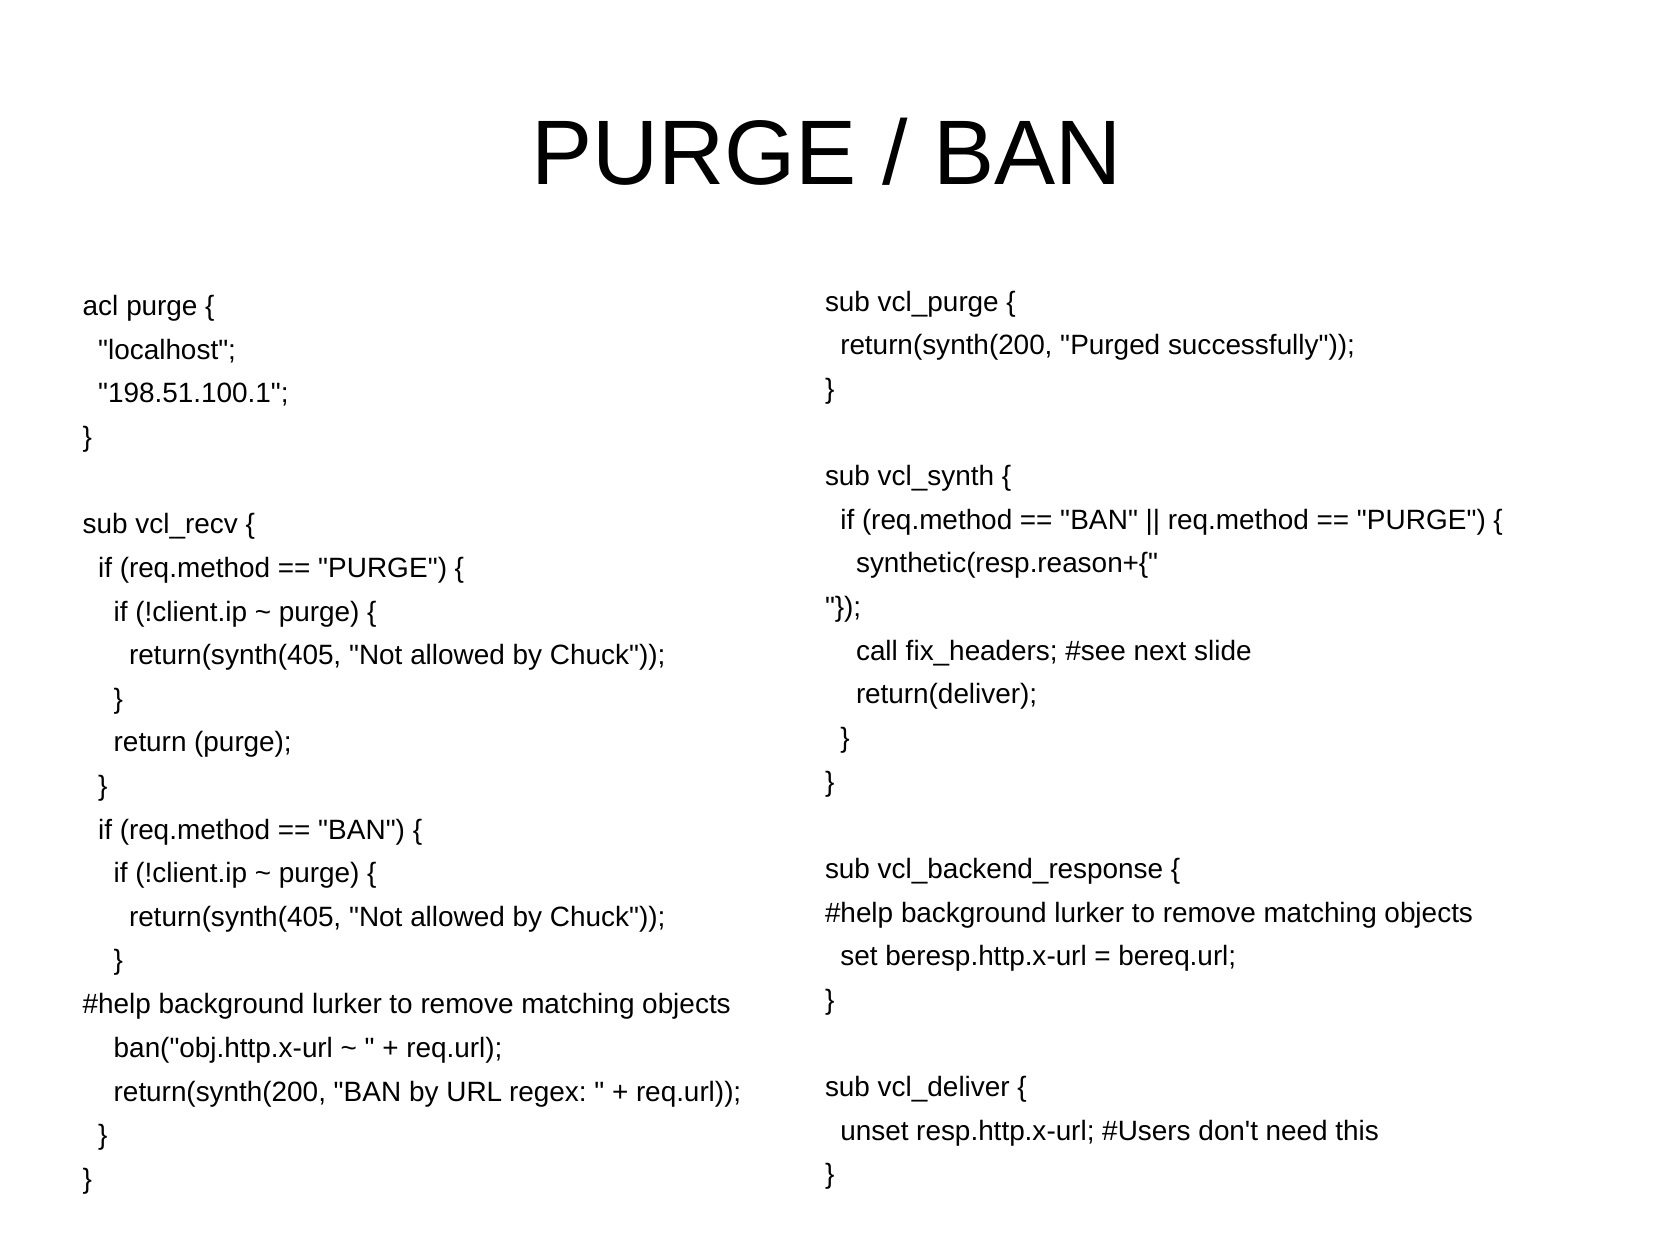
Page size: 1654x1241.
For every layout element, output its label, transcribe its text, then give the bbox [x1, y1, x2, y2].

list acl purge { "localhost"; "198.51.100.1"; } sub vcl_recv { if (req.method == "PURGE") { if (!client.ip ~ purge) { return(synth(405, "Not allowed by Chuck")); } return (purge); } if (req.method == "BAN") { if (!client.ip ~ purge) { return(synth(405, "Not allowed by Chuck")); } #help background lurker to remove matching objects ban("obj.http.x-url ~ " + req.url); return(synth(200, "BAN by URL regex: " + req.url)); } } [82, 290, 766, 1201]
title PURGE / BAN [82, 49, 1571, 257]
list sub vcl_purge { return(synth(200, "Purged successfully")); } sub vcl_synth { if (req.method == "BAN" || req.method == "PURGE") { synthetic(resp.reason+{" "}); call fix_headers; #see next slide return(deliver); } } sub vcl_backend_response { #help background lurker to remove matching objects set beresp.http.x-url = bereq.url; } sub vcl_deliver { unset resp.http.x-url; #Users don't need this } [825, 285, 1508, 1201]
